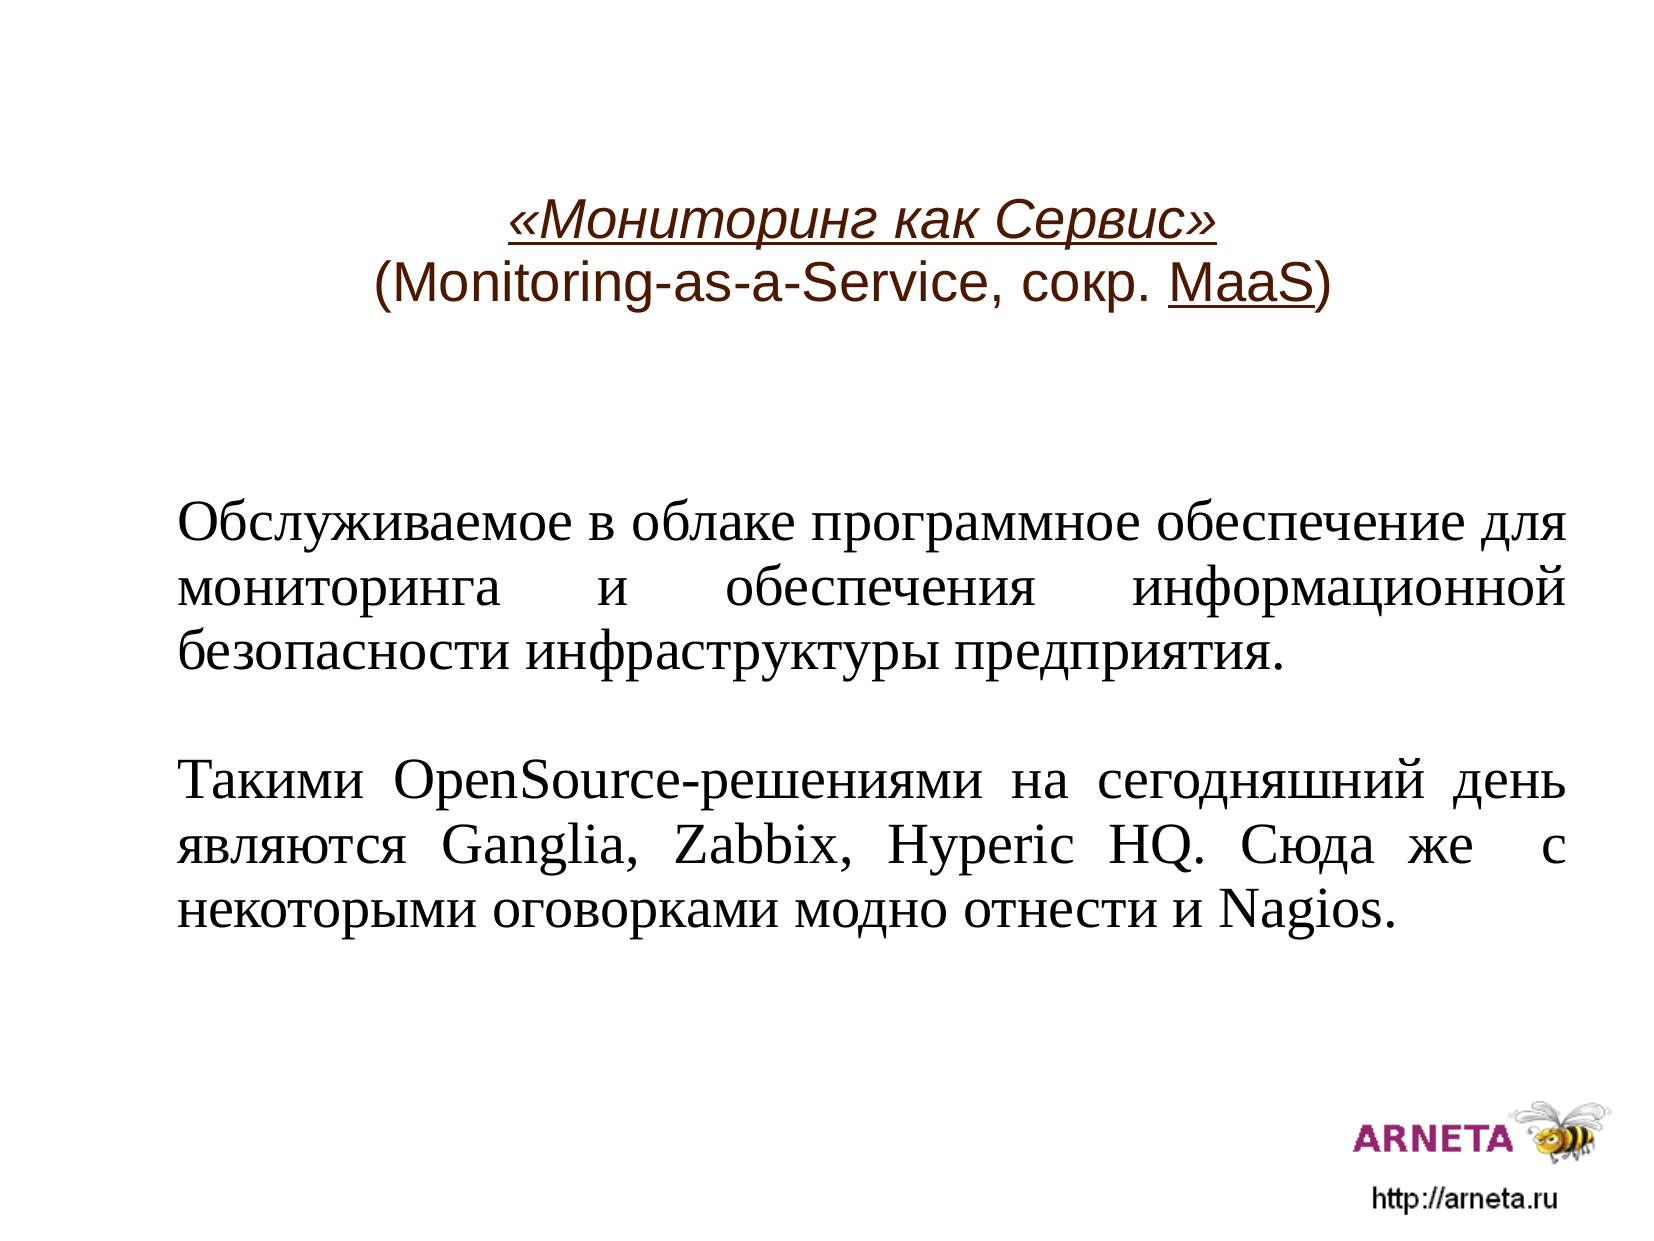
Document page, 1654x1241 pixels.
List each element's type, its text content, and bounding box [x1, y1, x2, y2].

title «Мониторинг как Сервис» (Monitoring-as-a-Service, сокр. MaaS) [147, 147, 1560, 355]
subtitle Обслуживаемое в облаке программное обеспечение для мониторинга и обеспечения информационной безопасности инфраструктуры предприятия. Такими OpenSource-решениями на сегодняшний день являются Ganglia, Zabbix, Hyperic HQ. Сюда же с некоторыми оговорками модно отнести и Nagios. [177, 333, 1568, 1152]
picture [1328, 1092, 1640, 1223]
